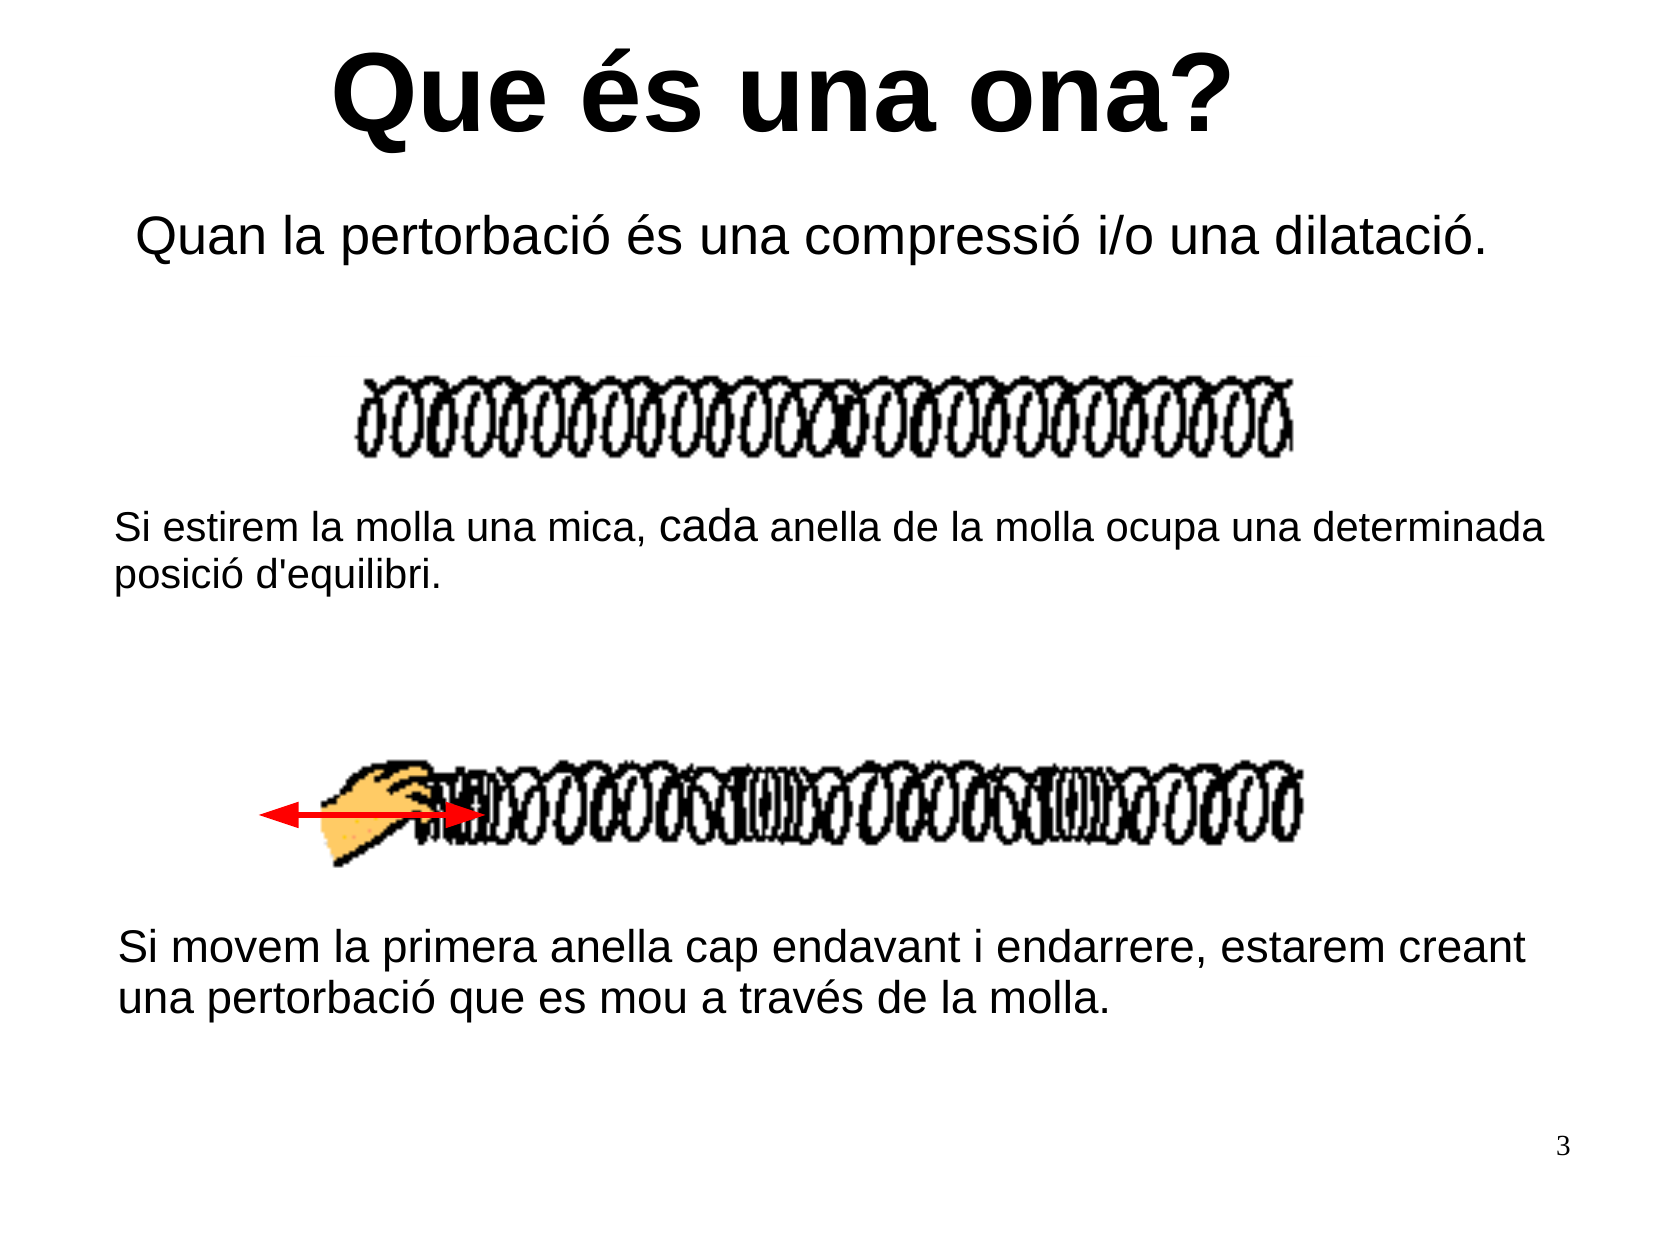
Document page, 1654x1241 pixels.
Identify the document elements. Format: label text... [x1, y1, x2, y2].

text_box Que és una ona? [315, 22, 1276, 163]
picture [290, 355, 1322, 468]
text_box Quan la pertorbació és una compressió i/o una dilatació. [120, 198, 1567, 274]
text_box Si estirem la molla una mica, cada anella de la molla ocupa una determinada posició d'equilibri. [99, 492, 1599, 606]
picture [294, 737, 1323, 872]
text_box Si movem la primera anella cap endavant i endarrere, estarem creant una pertorbació que es mou a través de la molla. [102, 913, 1588, 1032]
